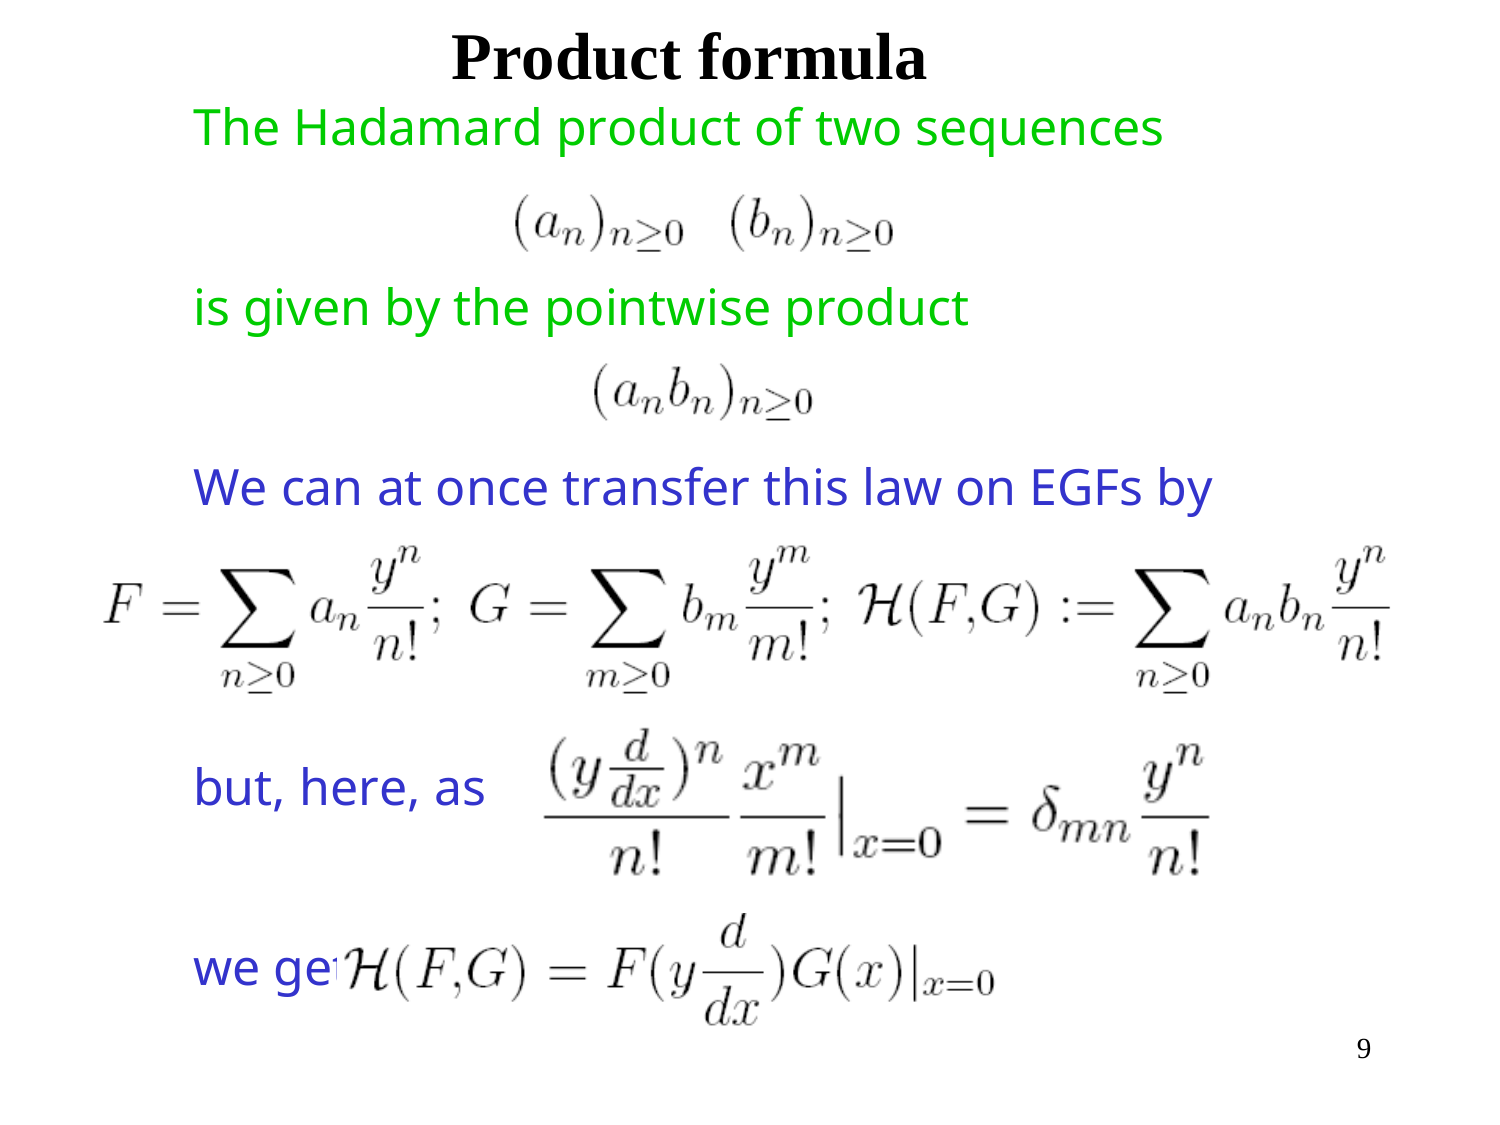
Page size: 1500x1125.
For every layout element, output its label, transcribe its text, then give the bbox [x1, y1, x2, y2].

text_box The Hadamard product of two sequences is given by the pointwise product We can at once transfer this law on EGFs by but, here, as we get [178, 87, 1322, 538]
text_box Product formula [436, 4, 944, 101]
text_box The Hadamard product of two sequences is given by the pointwise product We can at once transfer this law on EGFs by but, here, as we get [178, 700, 1322, 1123]
picture [500, 187, 907, 263]
picture [99, 538, 1401, 1032]
picture [582, 348, 826, 438]
